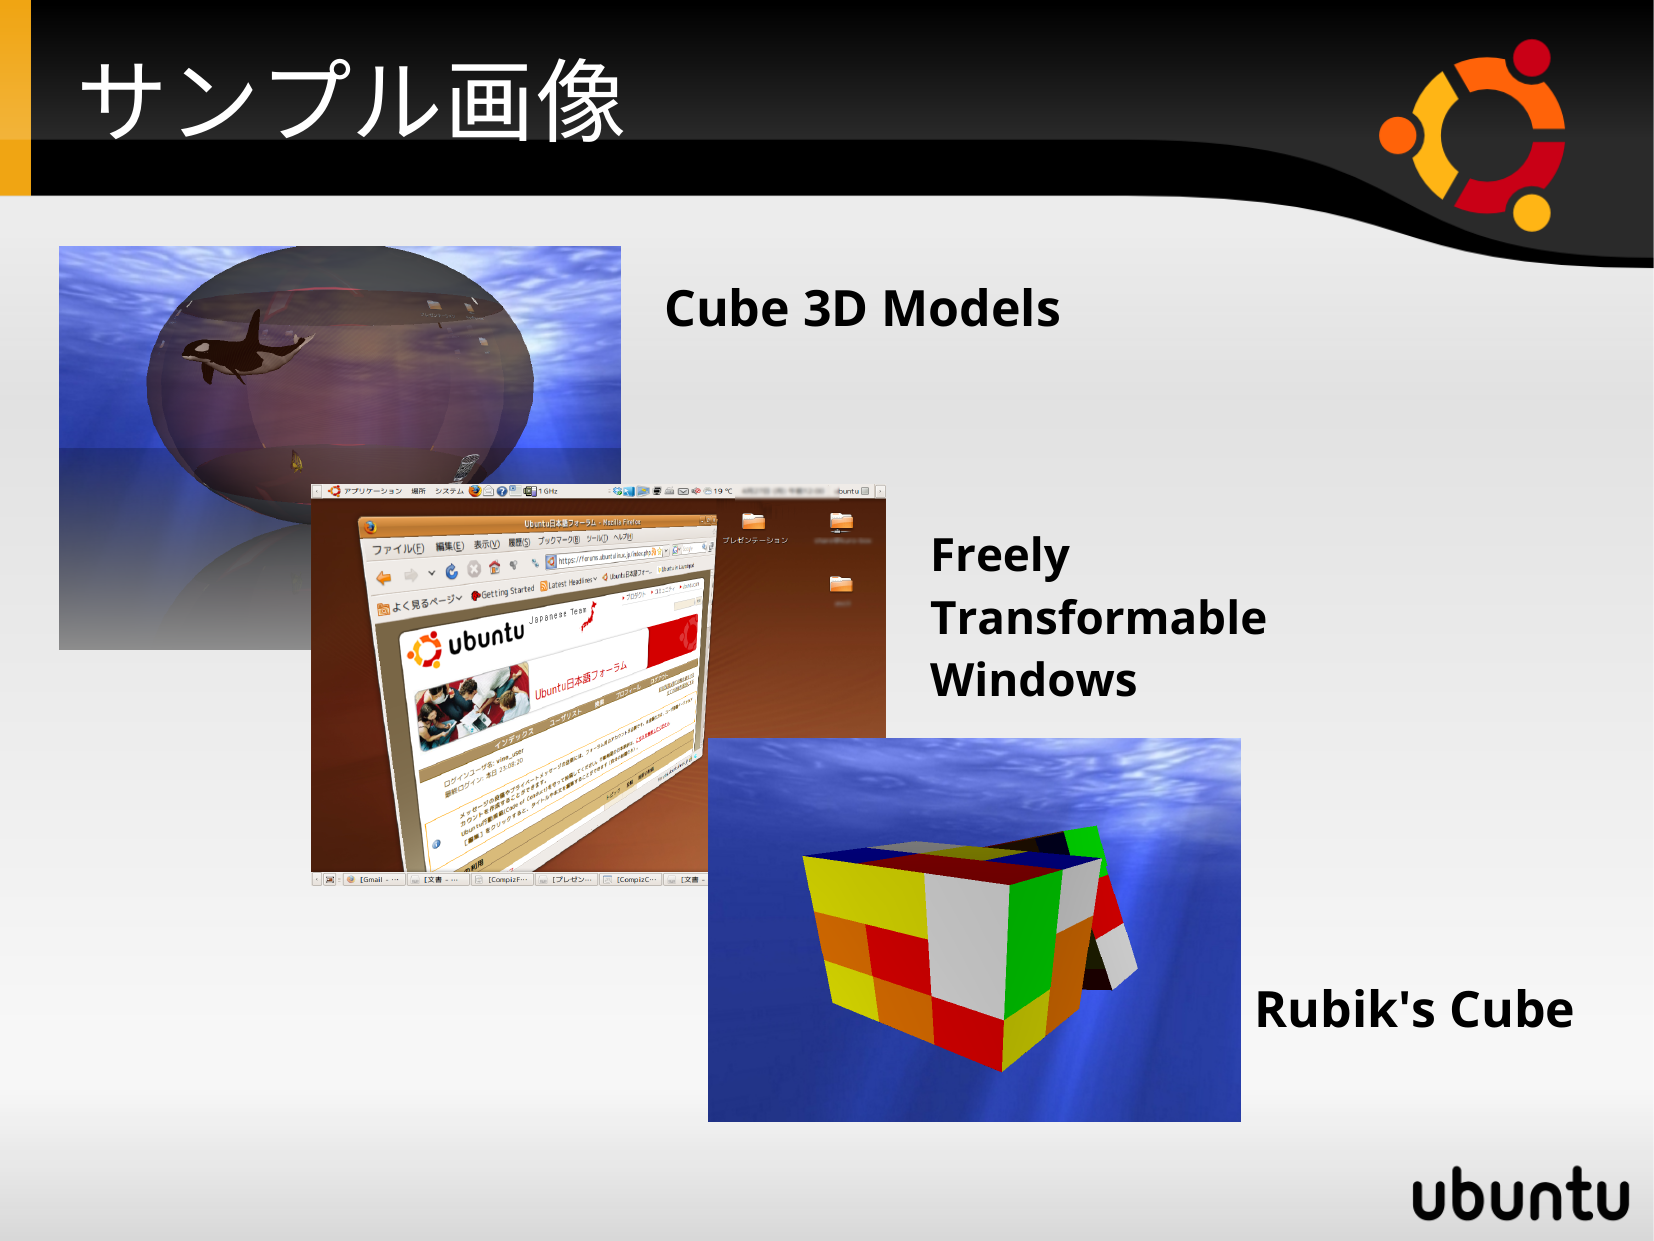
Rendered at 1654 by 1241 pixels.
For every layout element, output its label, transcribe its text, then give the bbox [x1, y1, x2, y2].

title サンプル画像 [76, 7, 1565, 200]
text_box Cube 3D Models [649, 265, 1152, 362]
text_box Rubik's Cube [1240, 966, 1595, 1063]
picture [0, 0, 1654, 1241]
text_box Freely Transformable Windows [915, 515, 1418, 680]
